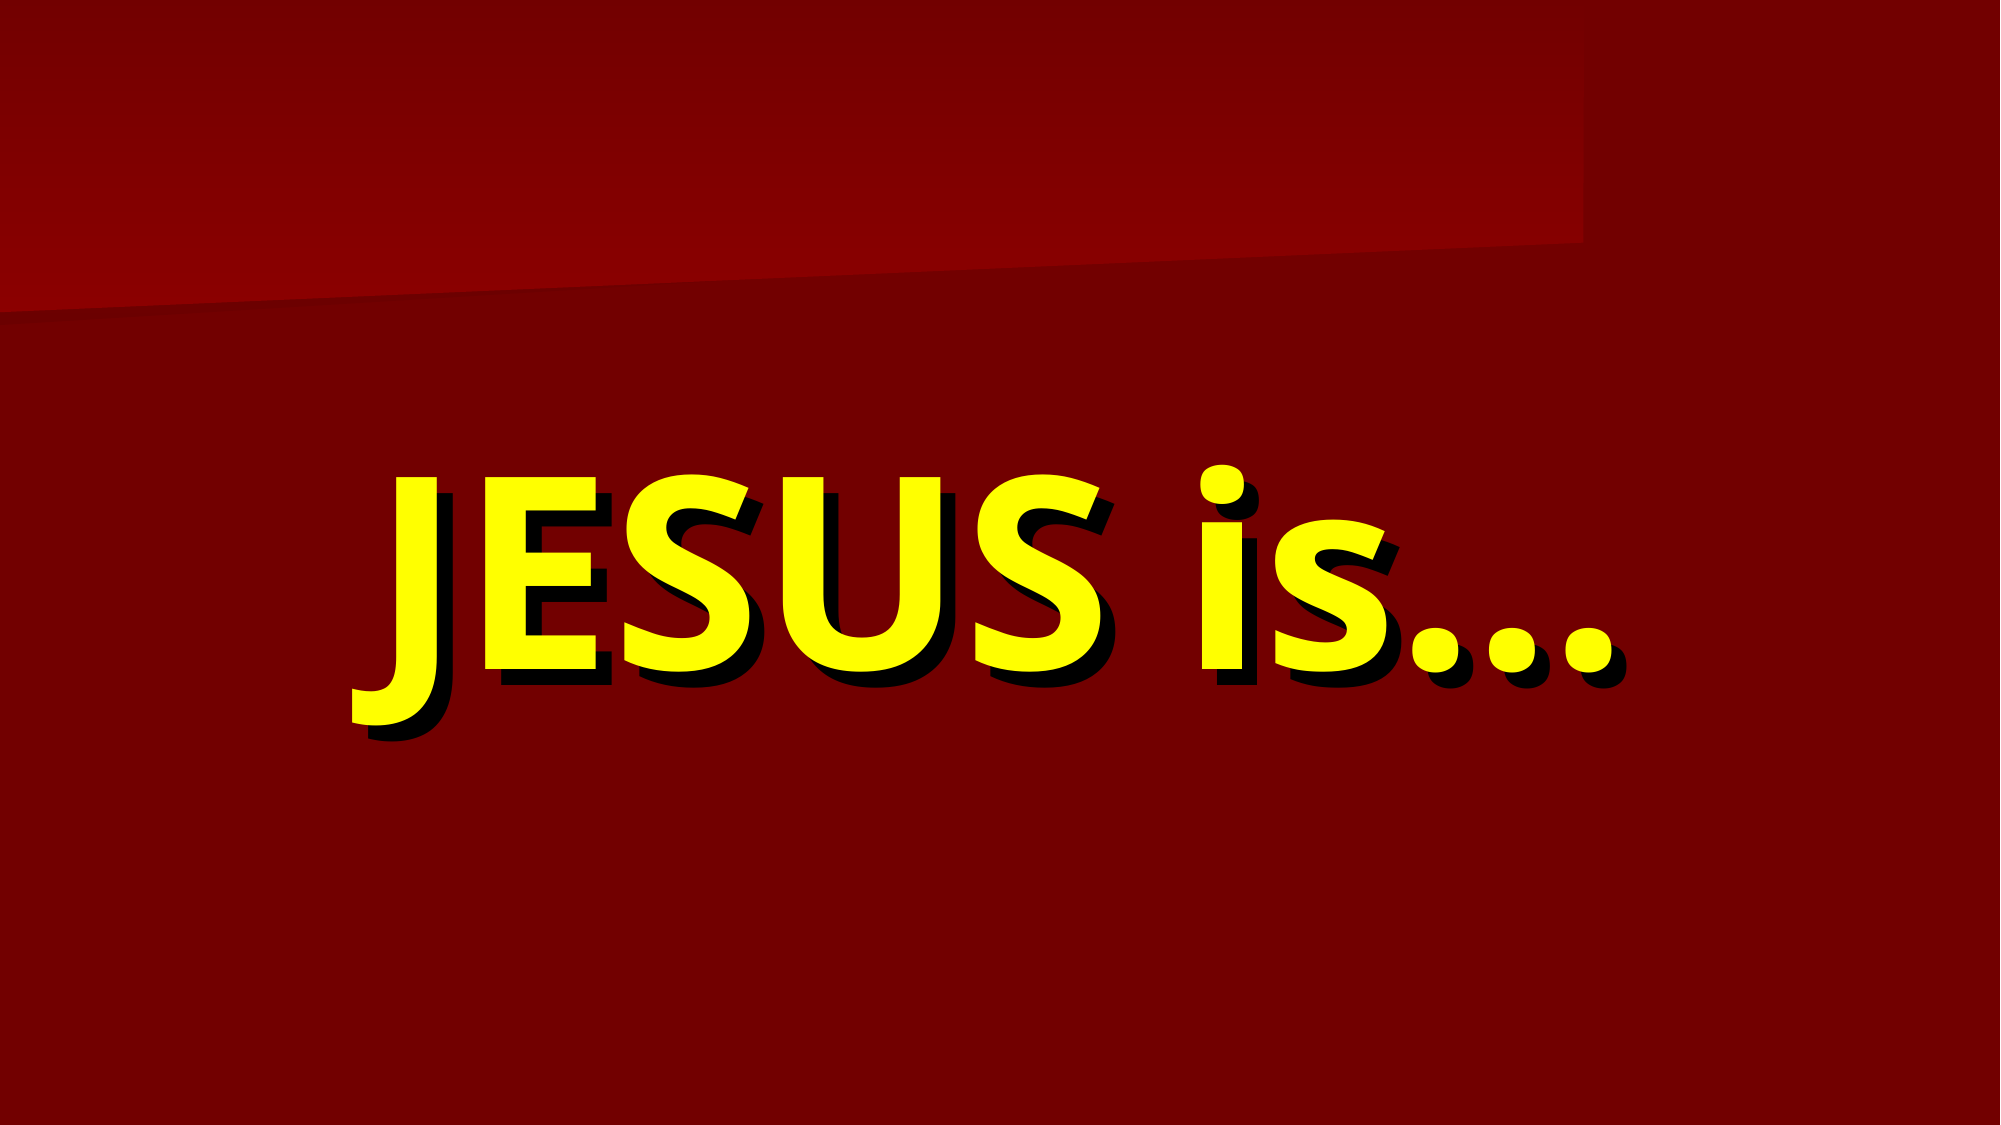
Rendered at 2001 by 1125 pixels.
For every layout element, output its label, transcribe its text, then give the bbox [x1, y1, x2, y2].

title JESUS is… [249, 0, 1750, 1125]
